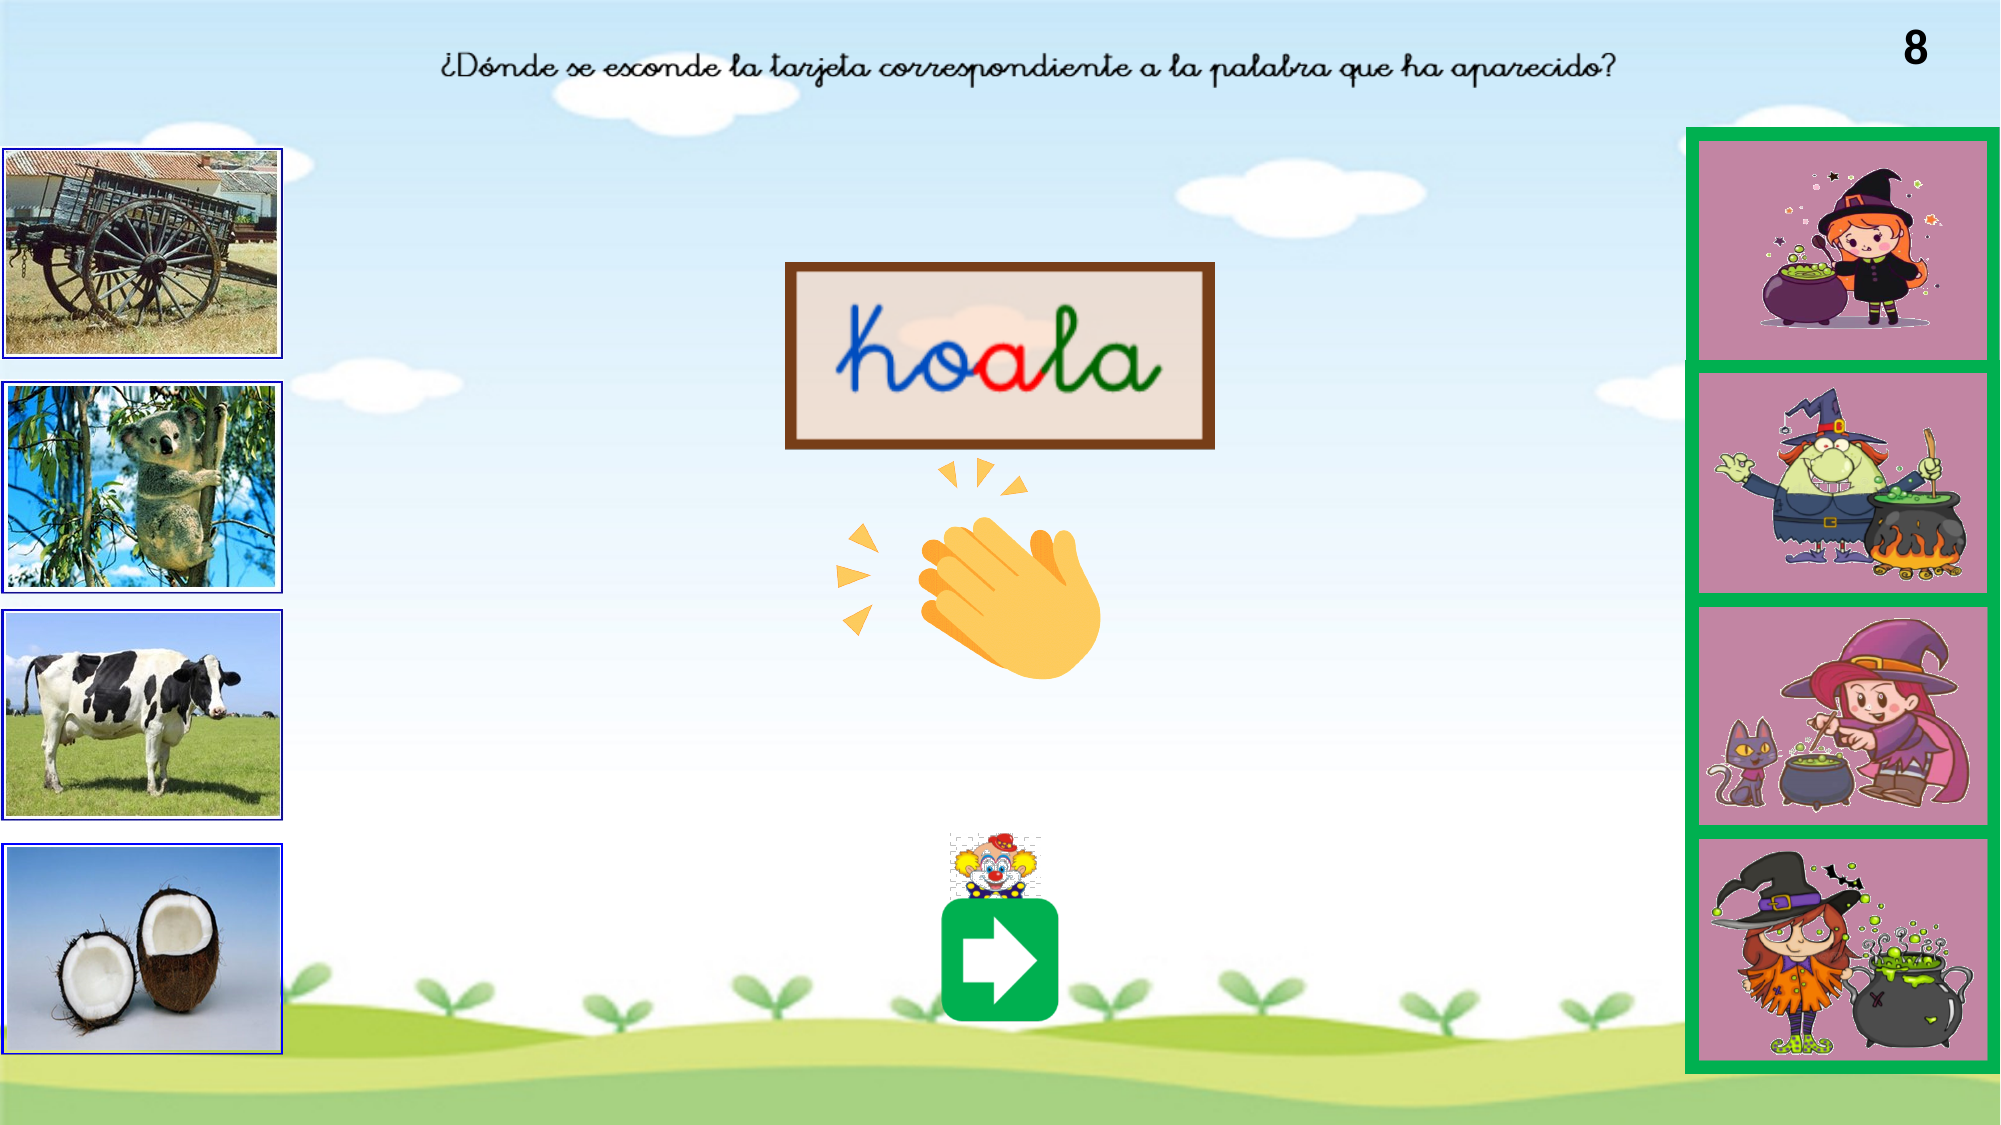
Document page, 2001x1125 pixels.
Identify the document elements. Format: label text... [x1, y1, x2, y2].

text_box 8 [1888, 6, 1975, 82]
picture [0, 0, 2001, 1125]
